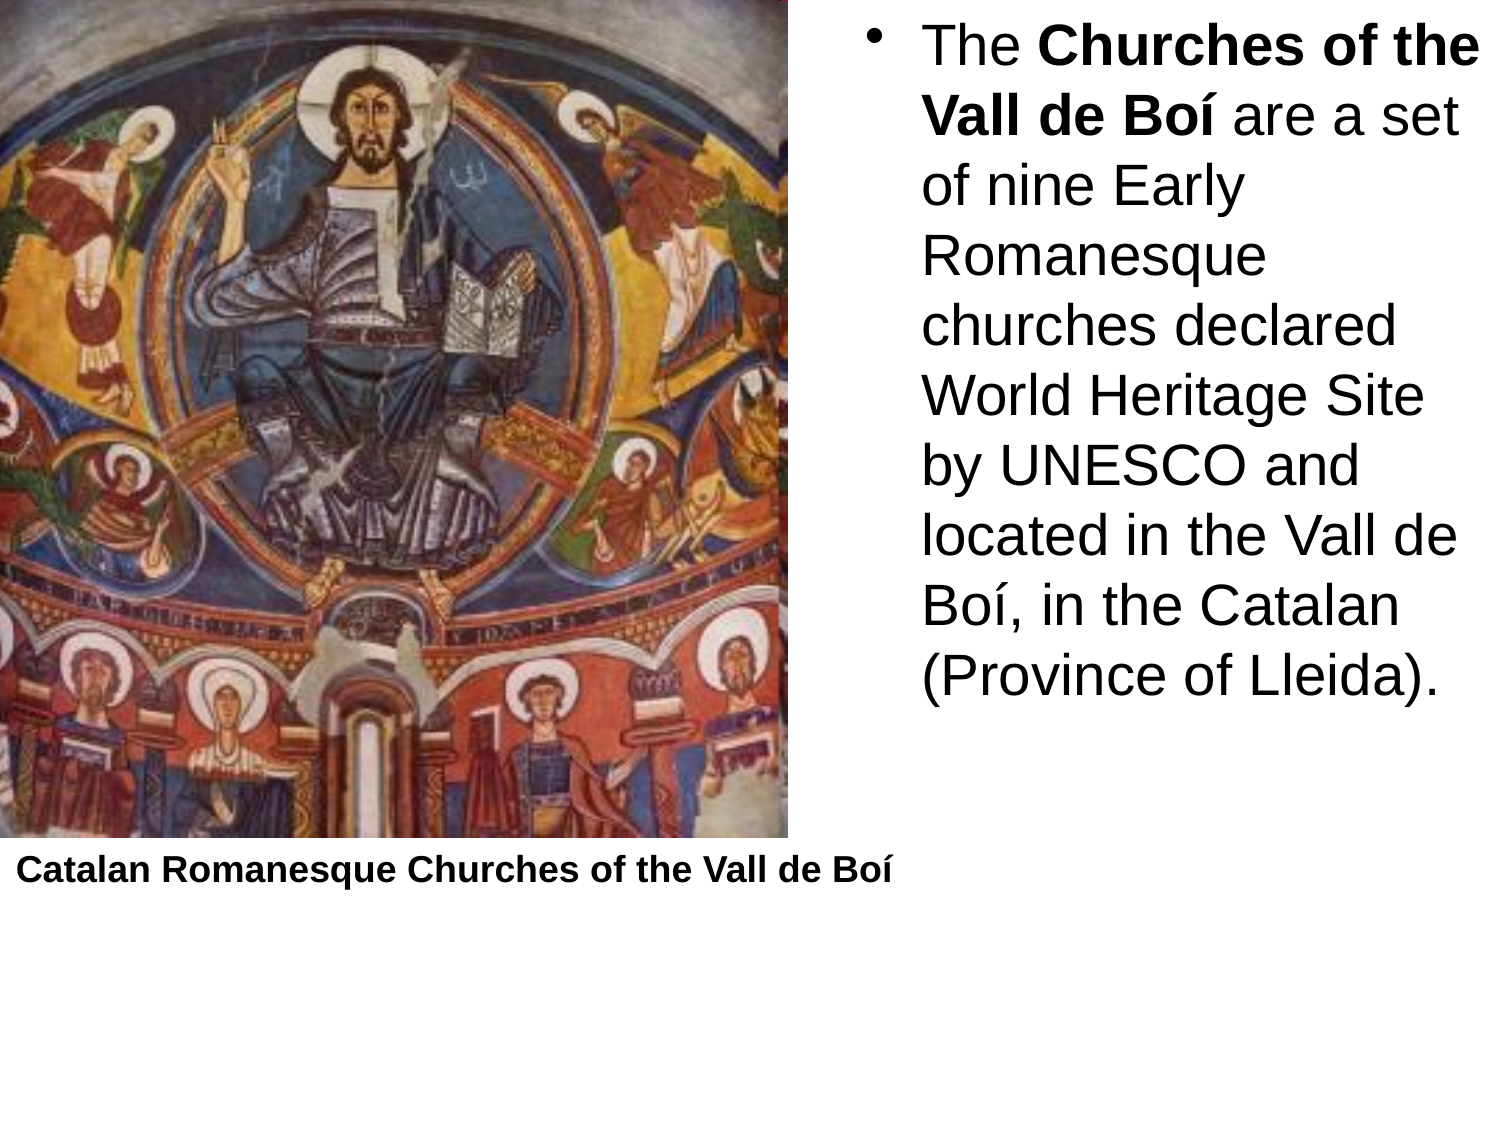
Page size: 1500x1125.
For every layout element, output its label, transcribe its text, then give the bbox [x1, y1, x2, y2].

text_box Catalan Romanesque Churches of the Vall de Boí [1, 837, 909, 943]
picture [0, 0, 788, 838]
list The Churches of the Vall de Boí are a set of nine Early Romanesque churches declared World Heritage Site by UNESCO and located in the Vall de Boí, in the Catalan (Province of Lleida). [849, 0, 1500, 825]
